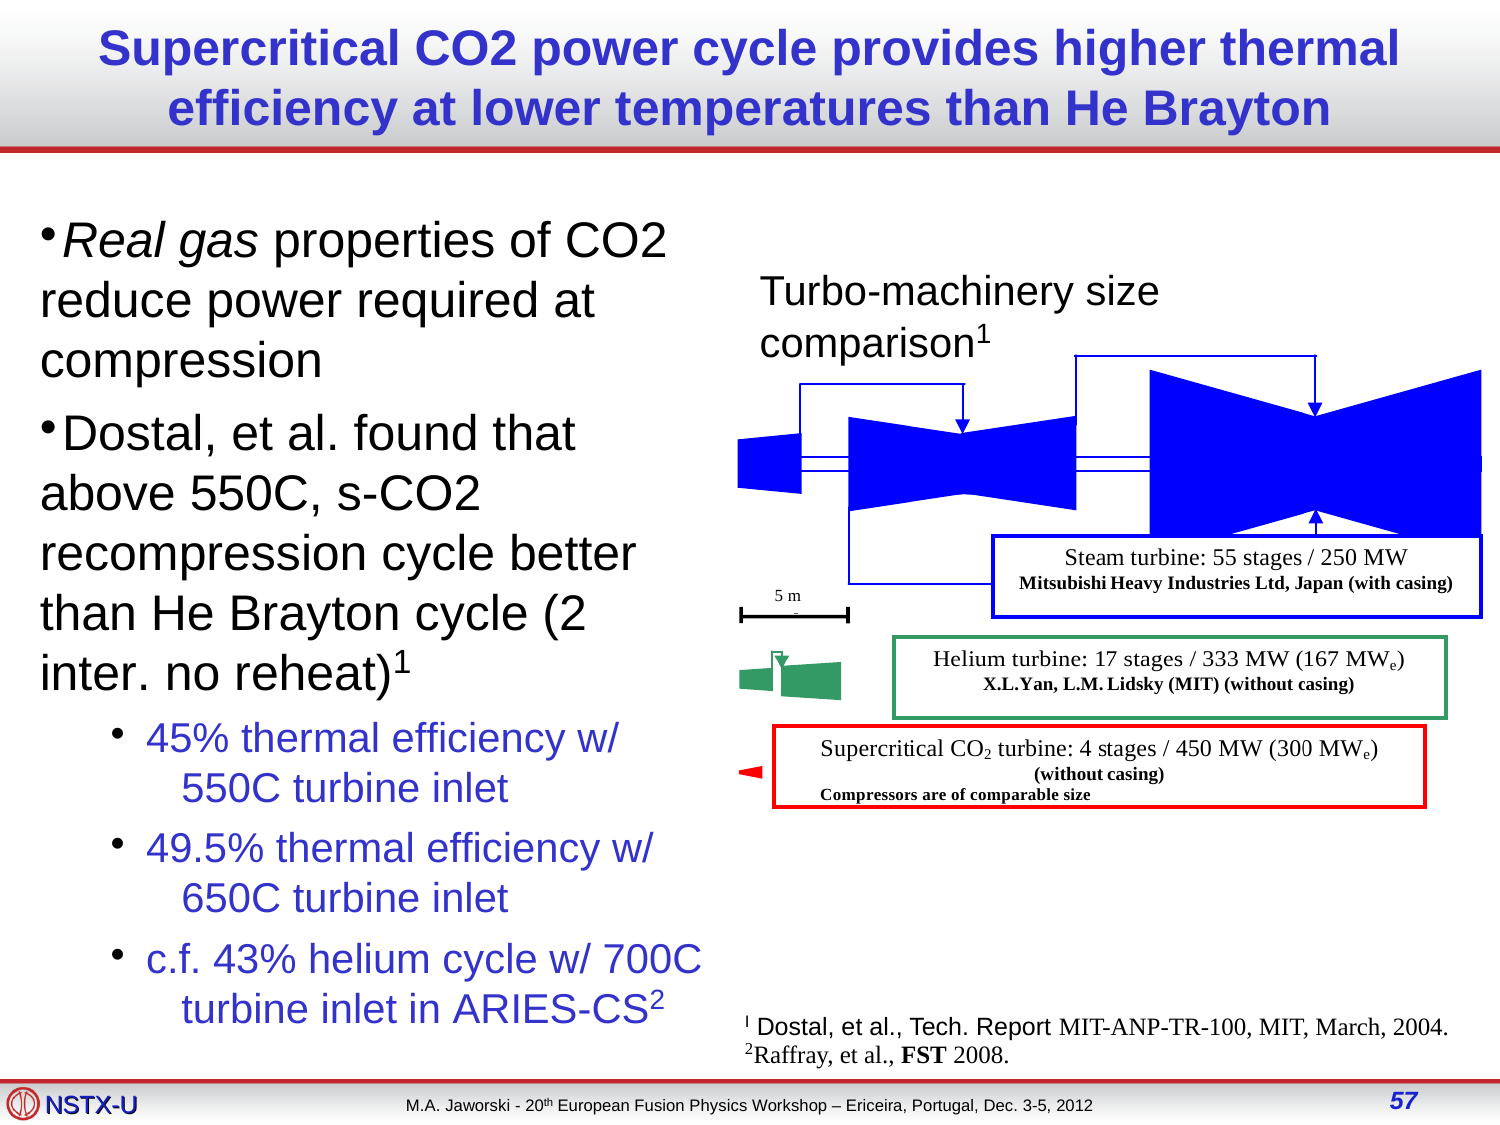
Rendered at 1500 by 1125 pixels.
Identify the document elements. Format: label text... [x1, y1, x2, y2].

title Supercritical CO2 power cycle provides higher thermal efficiency at lower temperatures than He Brayton [0, 0, 1500, 151]
picture [712, 329, 1500, 826]
text_box 57 [1374, 1076, 1500, 1124]
text_box I Dostal, et al., Tech. Report MIT-ANP-TR-100, MIT, March, 2004. 2Raffray, et al., FST 2008. [730, 1002, 1481, 1075]
list Real gas properties of CO2 reduce power required at compression Dostal, et al. found that above 550C, s-CO2 recompression cycle better than He Brayton cycle (2 inter. no reheat)1 45% thermal efficiency w/ 550C turbine inlet 49.5% thermal efficiency w/ 650C turbine inlet c.f. 43% helium cycle w/ 700C turbine inlet in ARIES-CS2 [24, 200, 727, 1051]
text_box Turbo-machinery size comparison1 [744, 254, 1417, 318]
